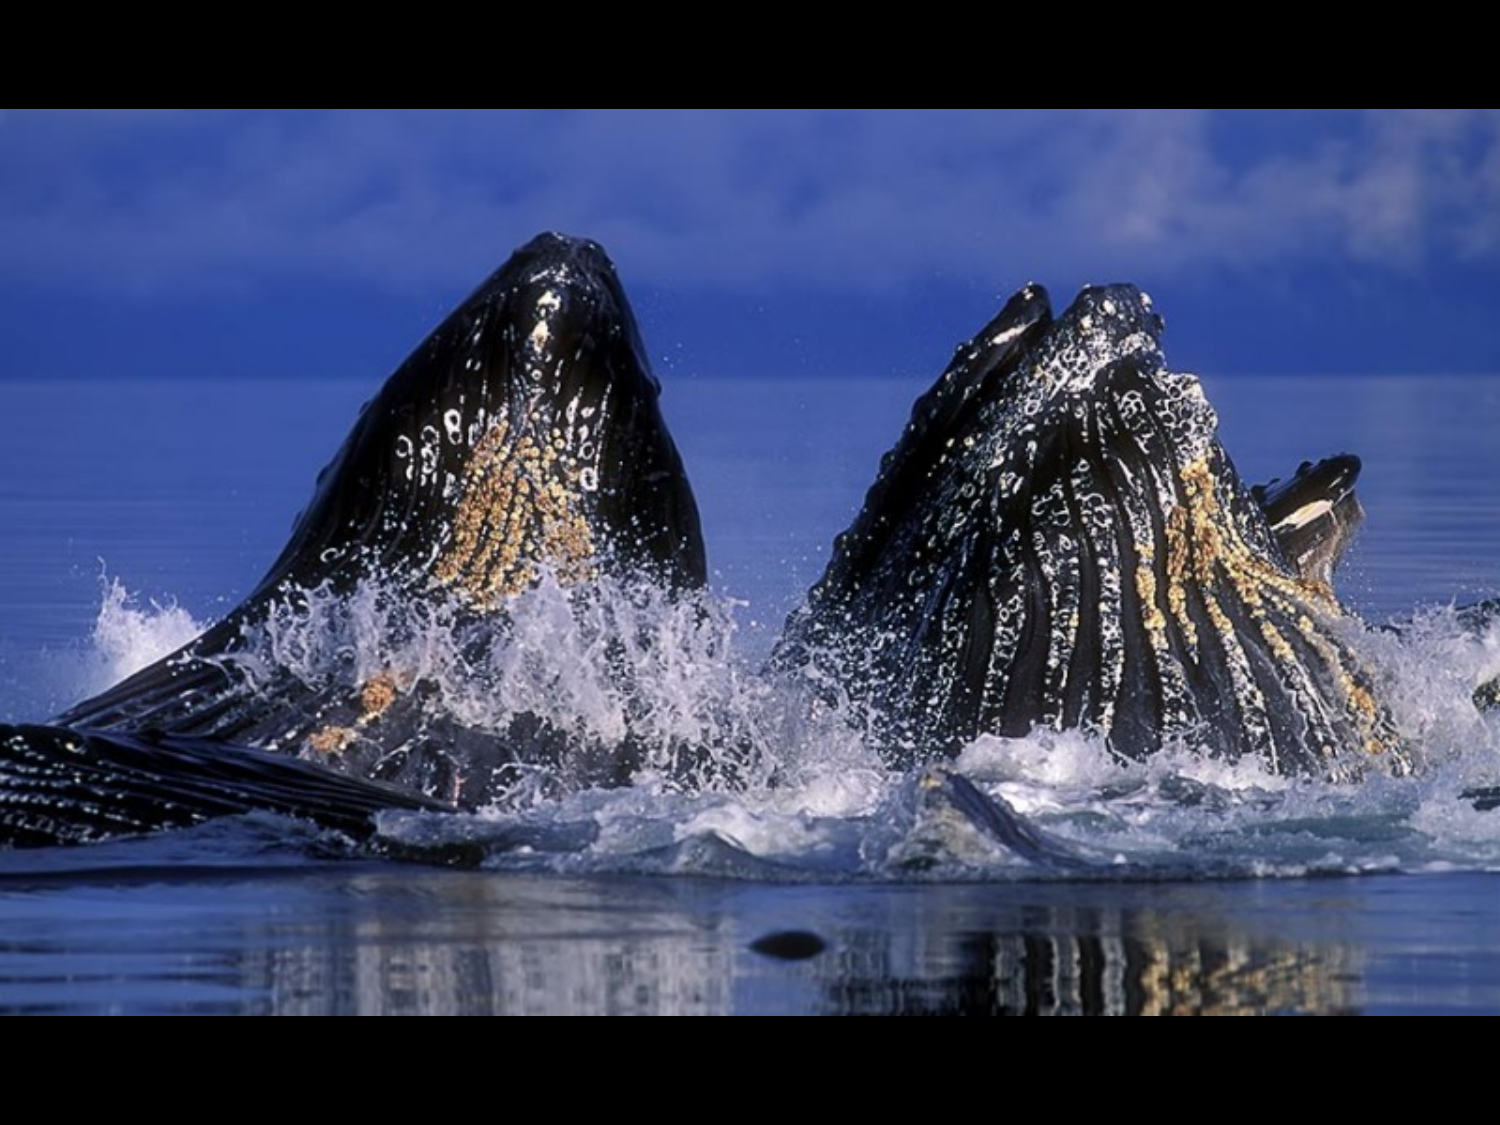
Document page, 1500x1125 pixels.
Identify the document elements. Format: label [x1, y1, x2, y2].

picture [0, 109, 1500, 1016]
